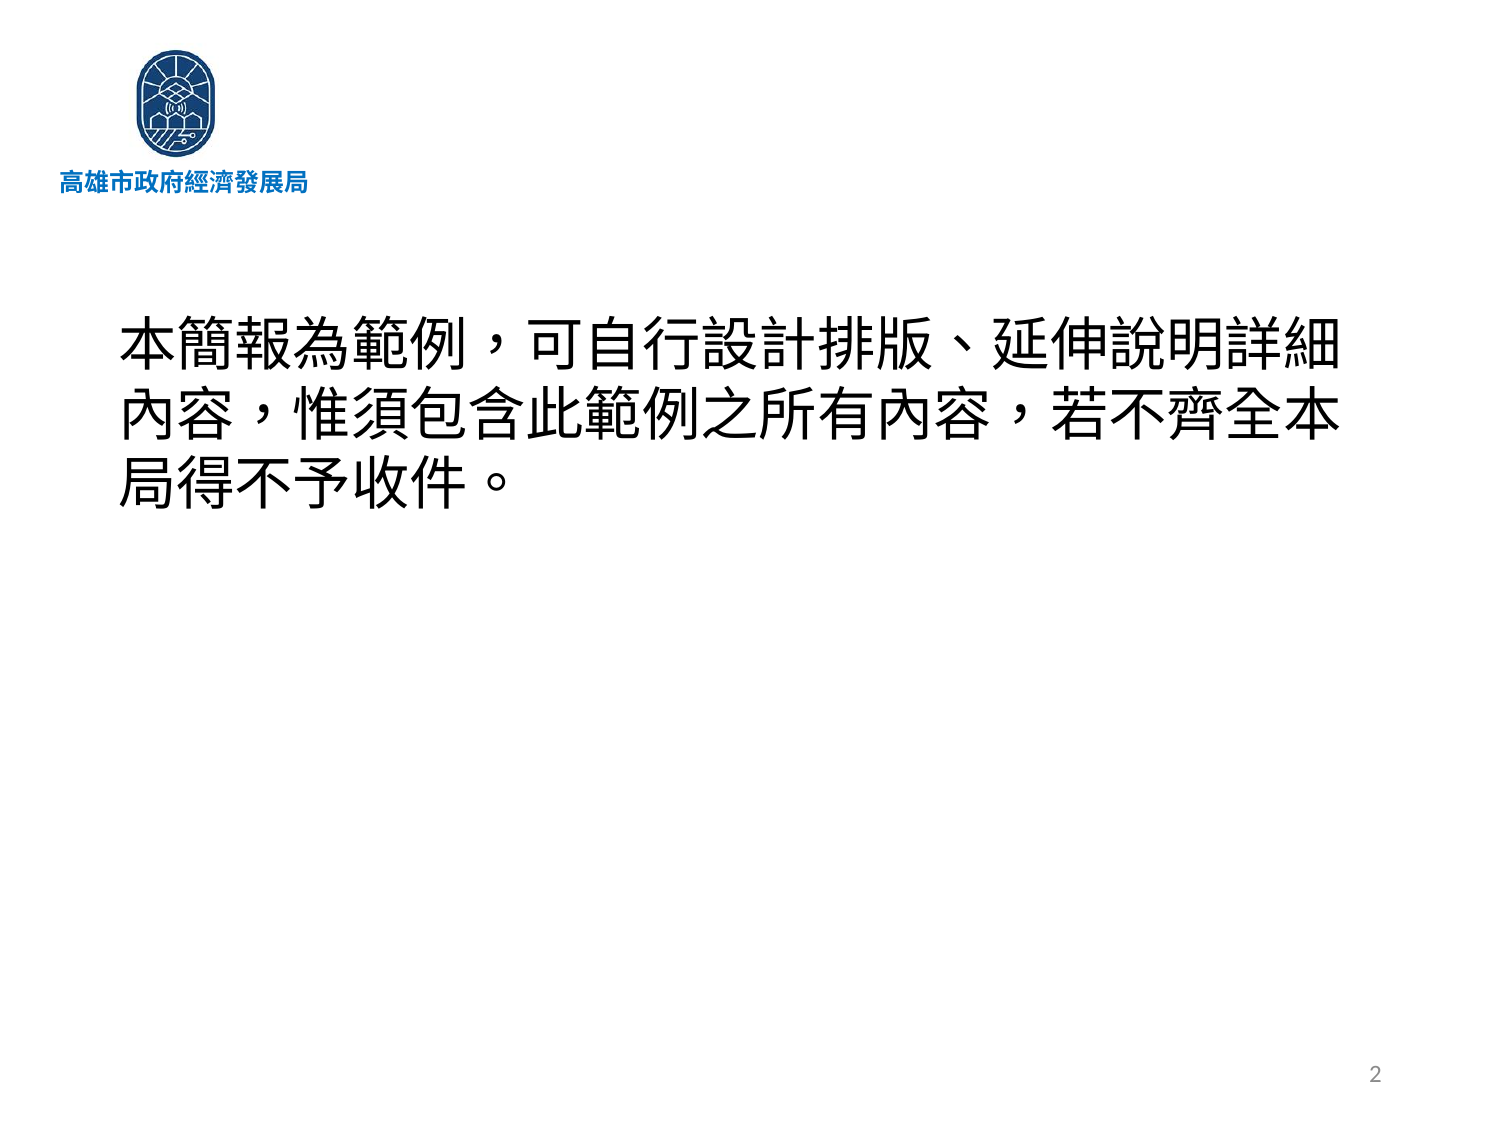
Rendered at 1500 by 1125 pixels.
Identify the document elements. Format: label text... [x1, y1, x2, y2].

list 本簡報為範例，可自行設計排版、延伸說明詳細內容，惟須包含此範例之所有內容，若不齊全本局得不予收件。 [103, 299, 1397, 545]
picture [103, 30, 248, 176]
slide_number <編號> [1059, 1042, 1397, 1103]
